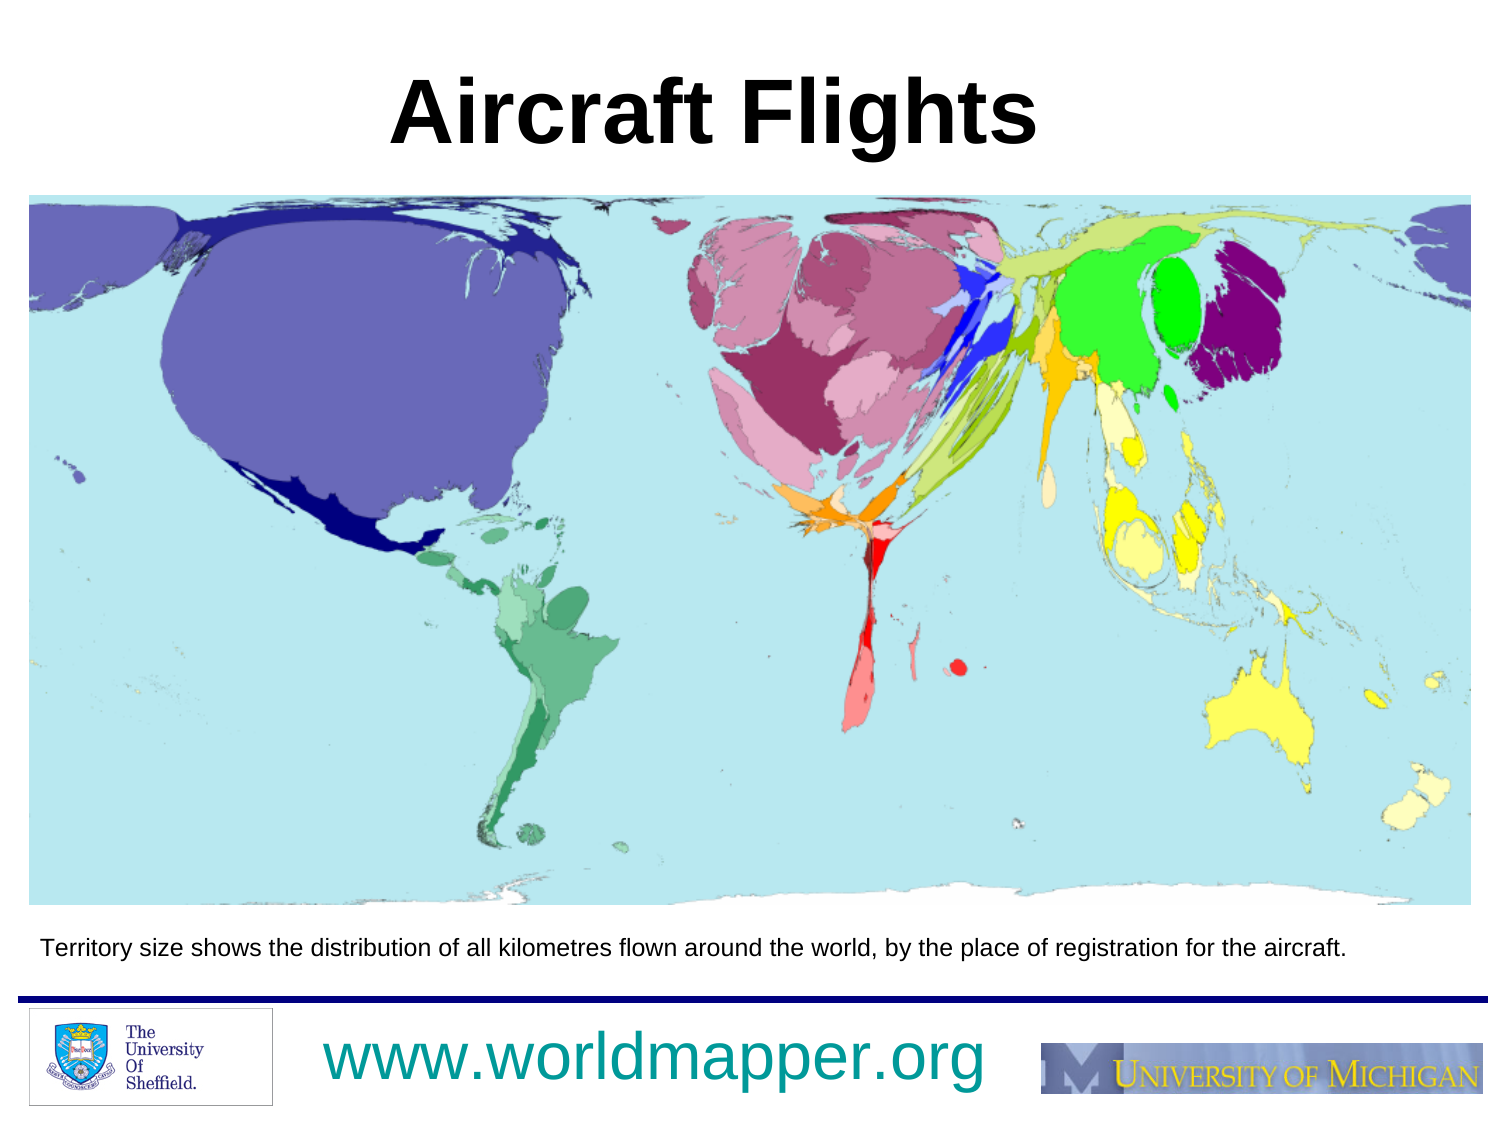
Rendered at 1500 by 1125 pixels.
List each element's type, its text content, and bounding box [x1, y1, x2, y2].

title Aircraft Flights [76, 42, 1352, 195]
picture [29, 195, 1471, 905]
text_box Territory size shows the distribution of all kilometres flown around the world, by the place of registration for the aircraft. [24, 925, 1373, 969]
picture [1041, 1043, 1483, 1094]
picture [29, 1008, 273, 1106]
